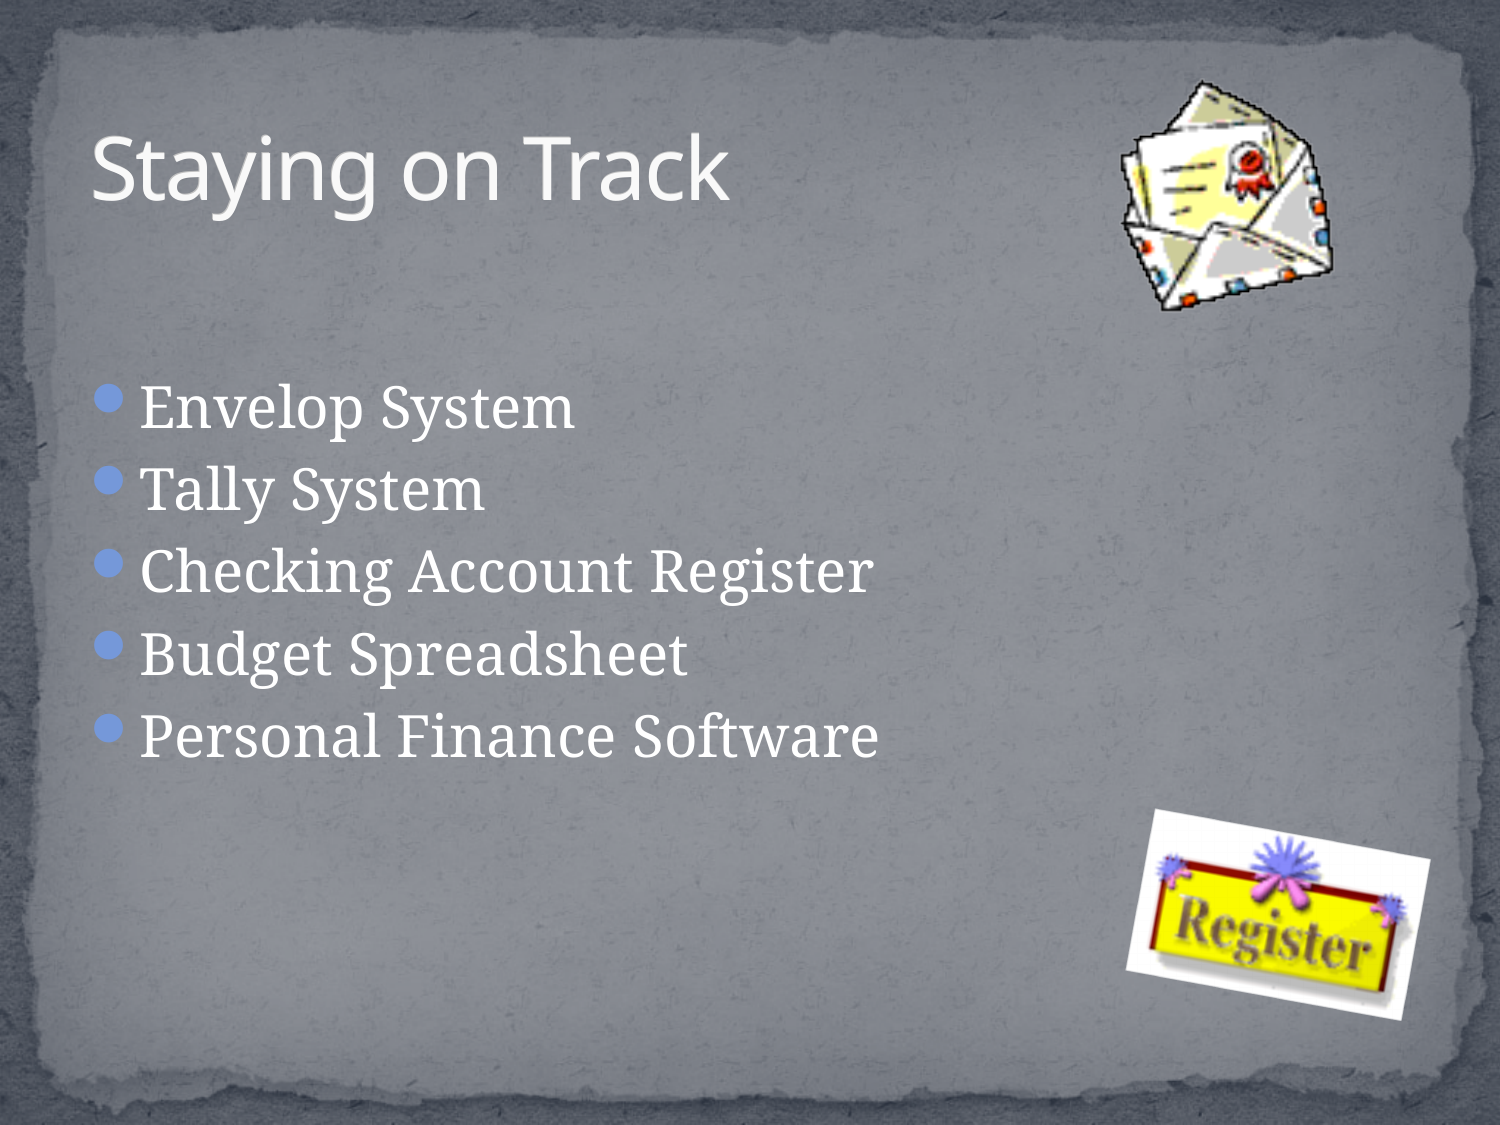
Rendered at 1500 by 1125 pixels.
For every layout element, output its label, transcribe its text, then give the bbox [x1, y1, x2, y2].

picture [1125, 808, 1431, 1021]
title Staying on Track [75, 24, 1426, 225]
list Envelop System Tally System Checking Account Register Budget Spreadsheet Personal Finance Software [75, 362, 1426, 963]
picture [1112, 75, 1341, 322]
